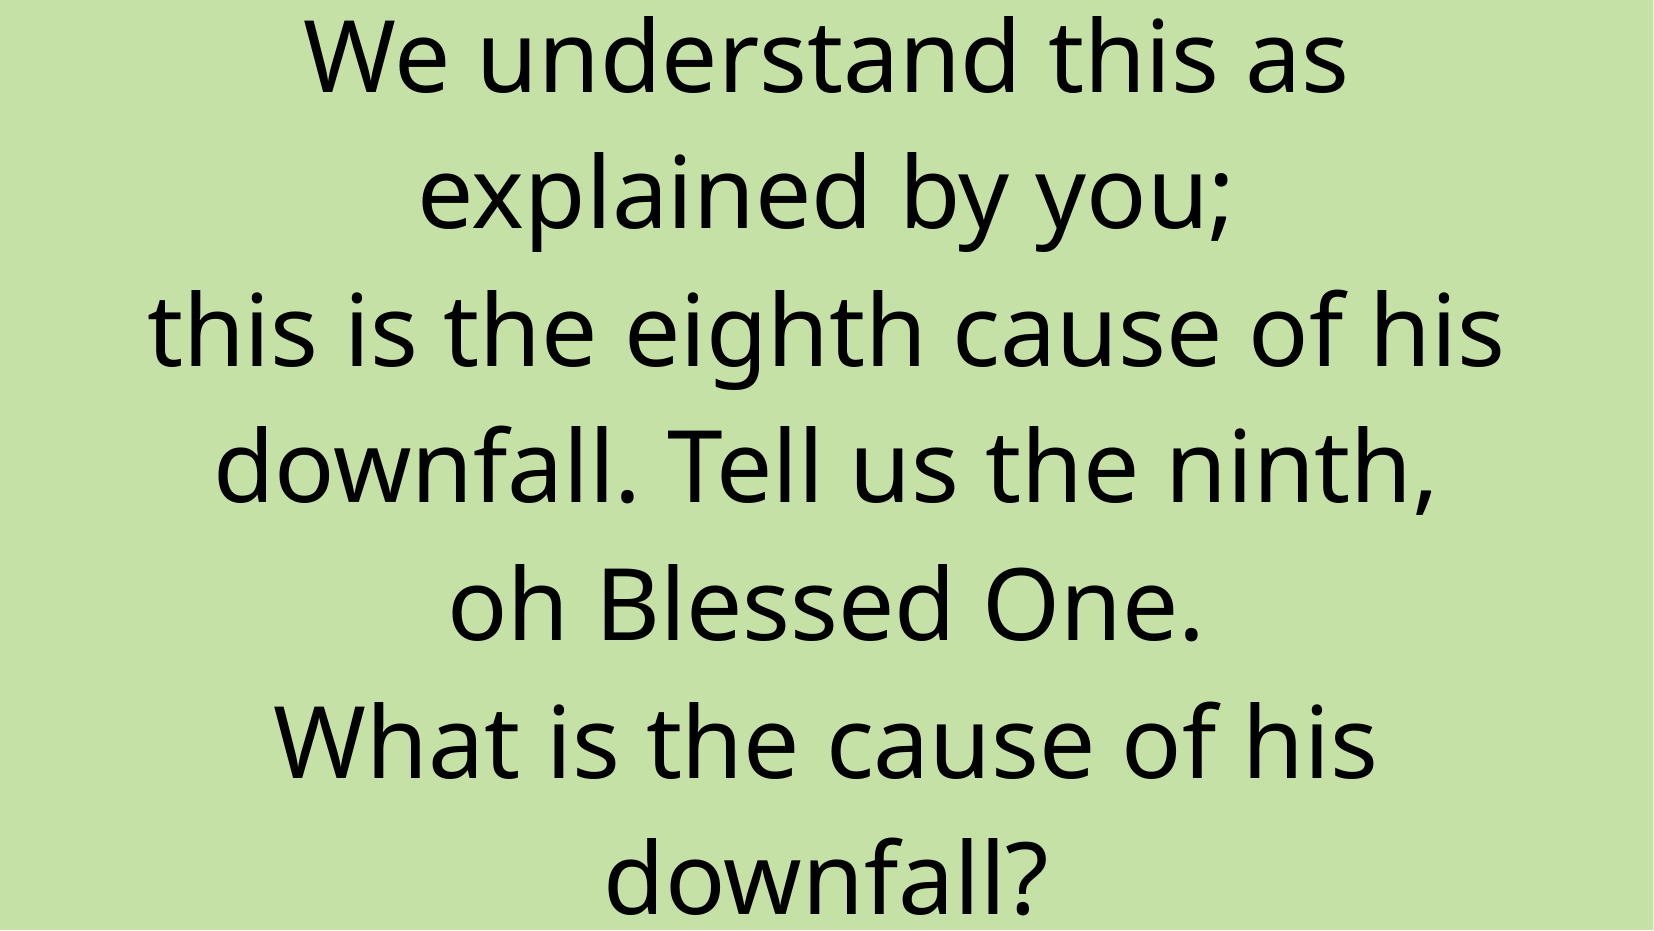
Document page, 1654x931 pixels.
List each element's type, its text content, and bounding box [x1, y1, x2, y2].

subtitle We understand this as explained by you; this is the eighth cause of his downfall. Tell us the ninth, oh Blessed One. What is the cause of his downfall? [82, 0, 1571, 931]
